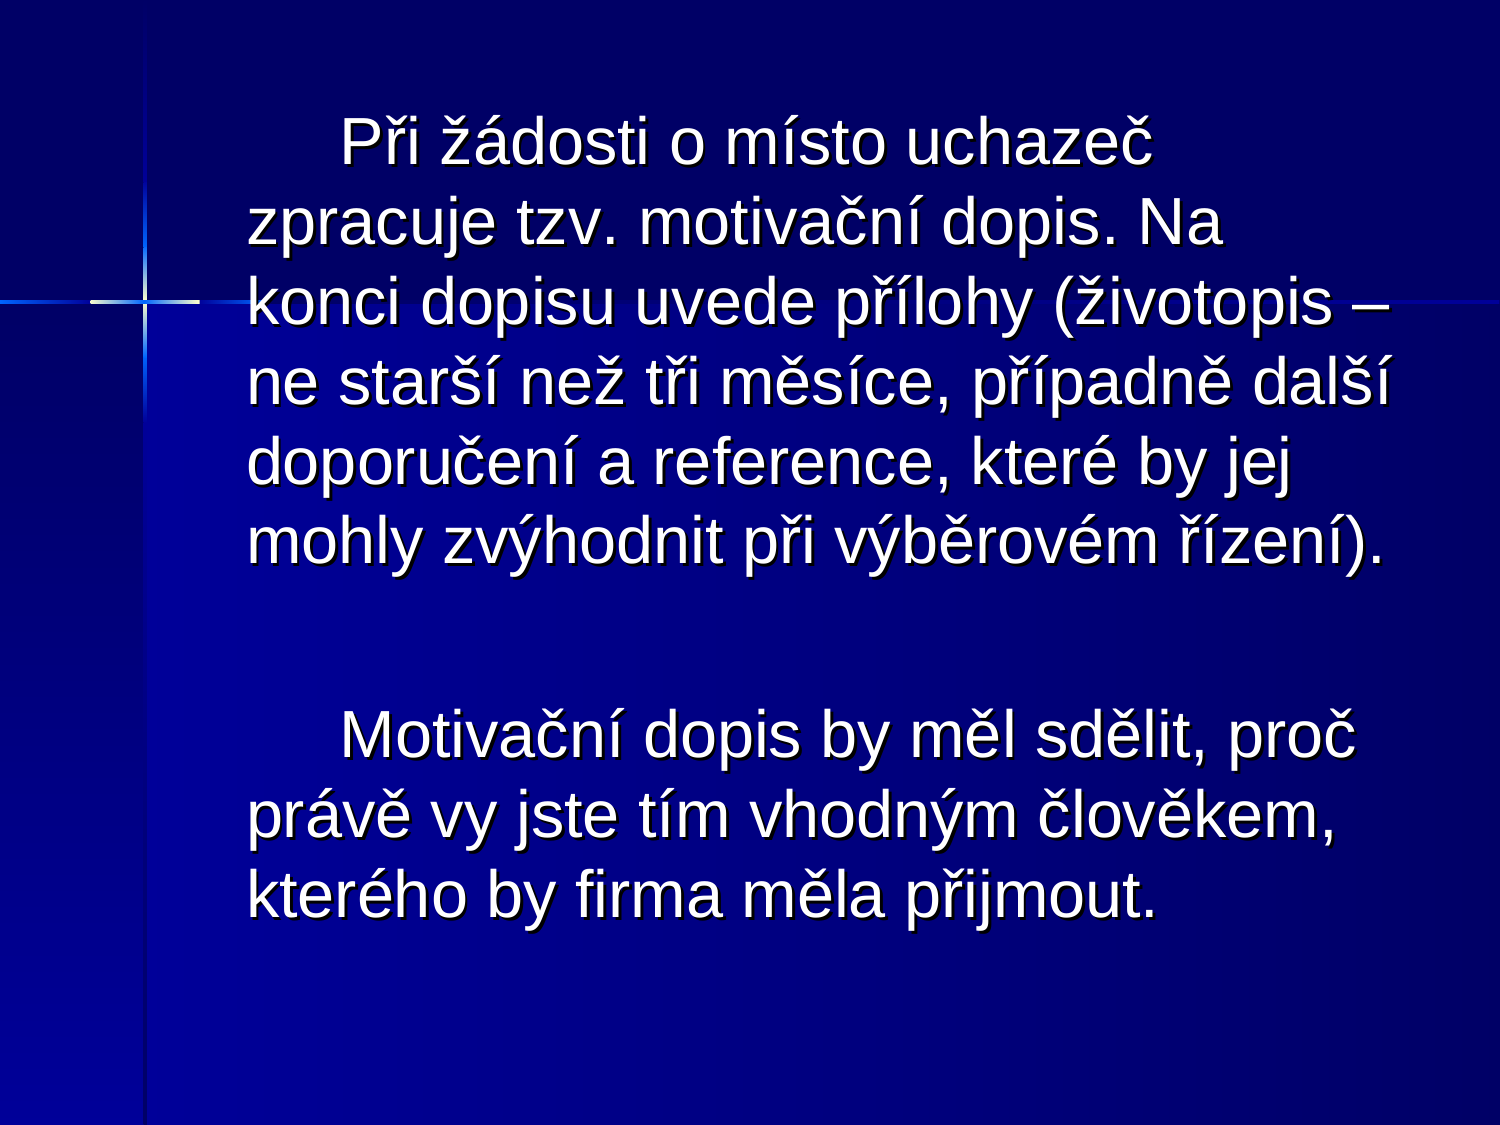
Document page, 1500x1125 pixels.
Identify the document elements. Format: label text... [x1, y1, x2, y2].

list Při žádosti o místo uchazeč zpracuje tzv. motivační dopis. Na konci dopisu uvede přílohy (životopis – ne starší než tři měsíce, případně další doporučení a reference, které by jej mohly zvýhodnit při výběrovém řízení). Motivační dopis by měl sdělit, proč právě vy jste tím vhodným člověkem, kterého by firma měla přijmout. [174, 90, 1413, 1000]
